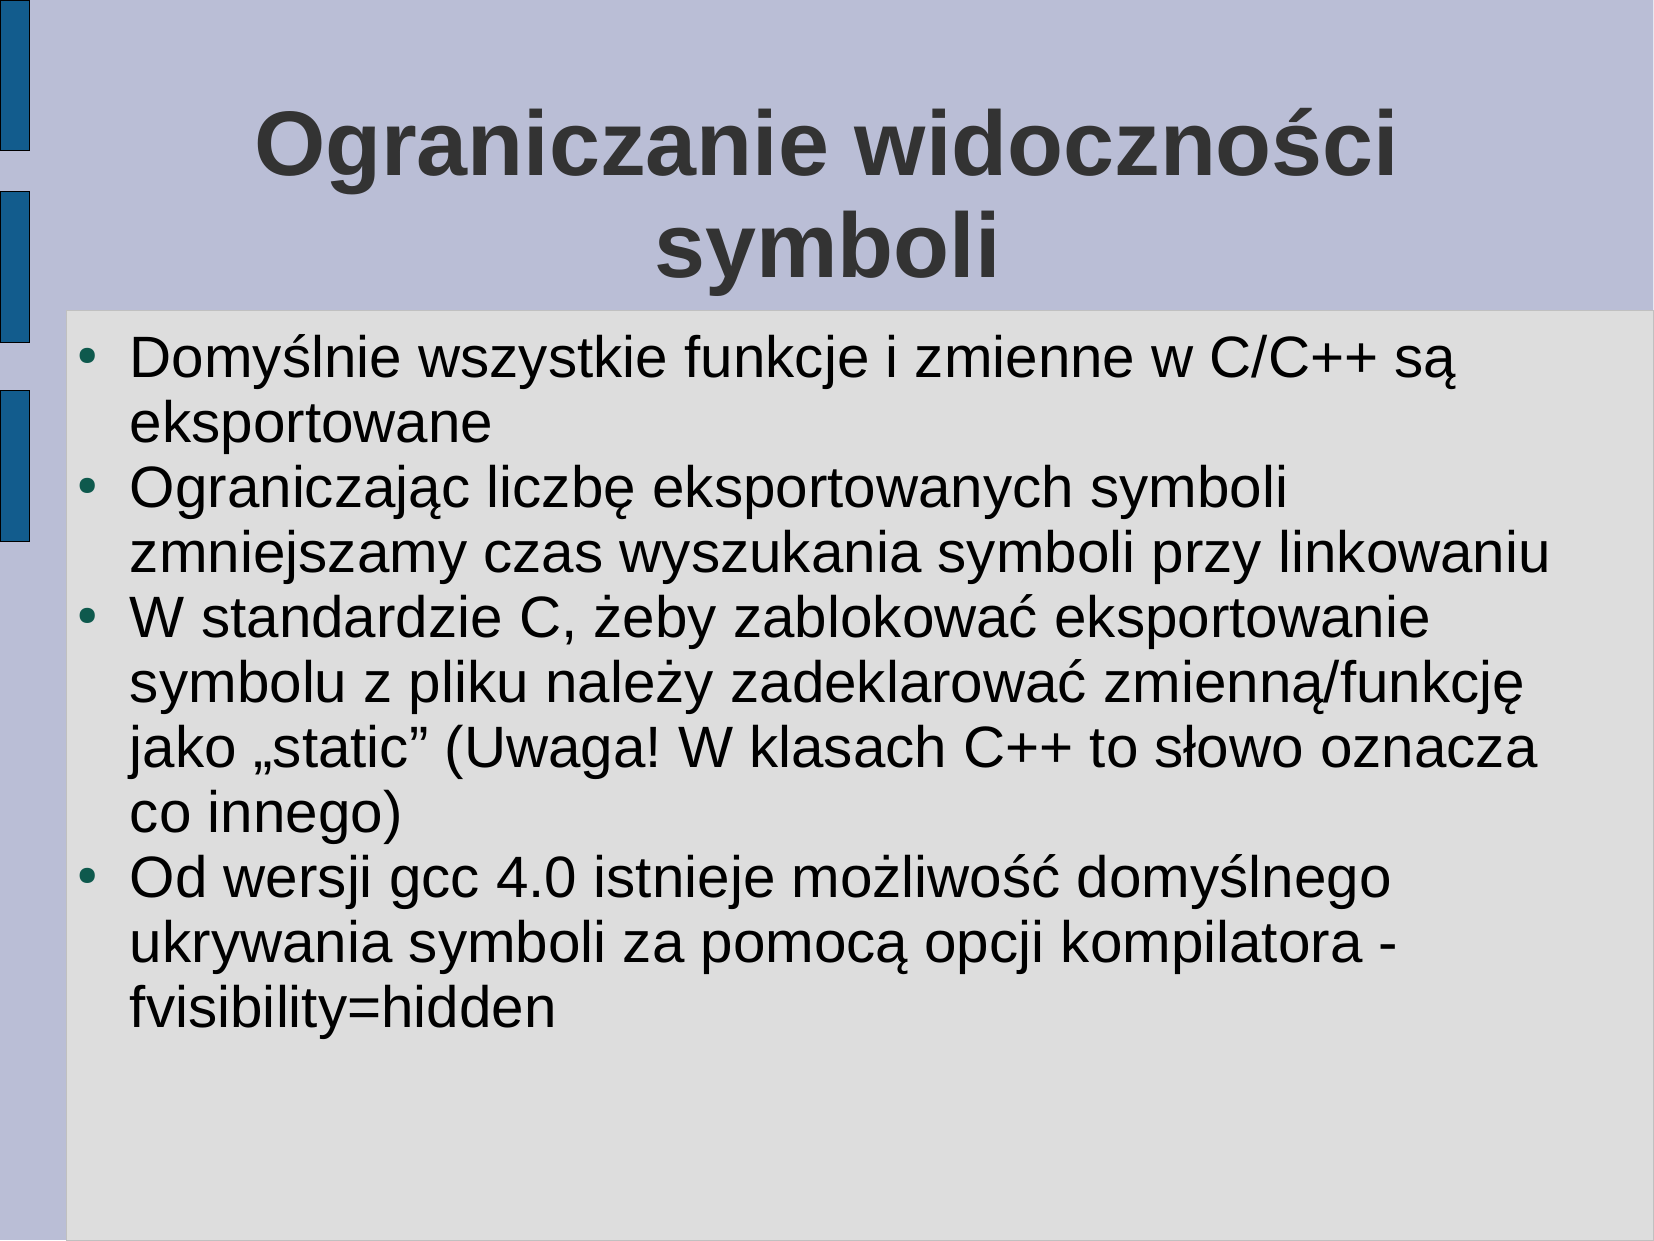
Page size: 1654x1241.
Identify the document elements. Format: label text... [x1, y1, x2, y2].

list Domyślnie wszystkie funkcje i zmienne w C/C++ są eksportowane Ograniczając liczbę eksportowanych symboli zmniejszamy czas wyszukania symboli przy linkowaniu W standardzie C, żeby zablokować eksportowanie symbolu z pliku należy zadeklarować zmienną/funkcję jako „static” (Uwaga! W klasach C++ to słowo oznacza co innego) Od wersji gcc 4.0 istnieje możliwość domyślnego ukrywania symboli za pomocą opcji kompilatora -fvisibility=hidden [59, 324, 1595, 1182]
title Ograniczanie widoczności symboli [121, 91, 1534, 299]
